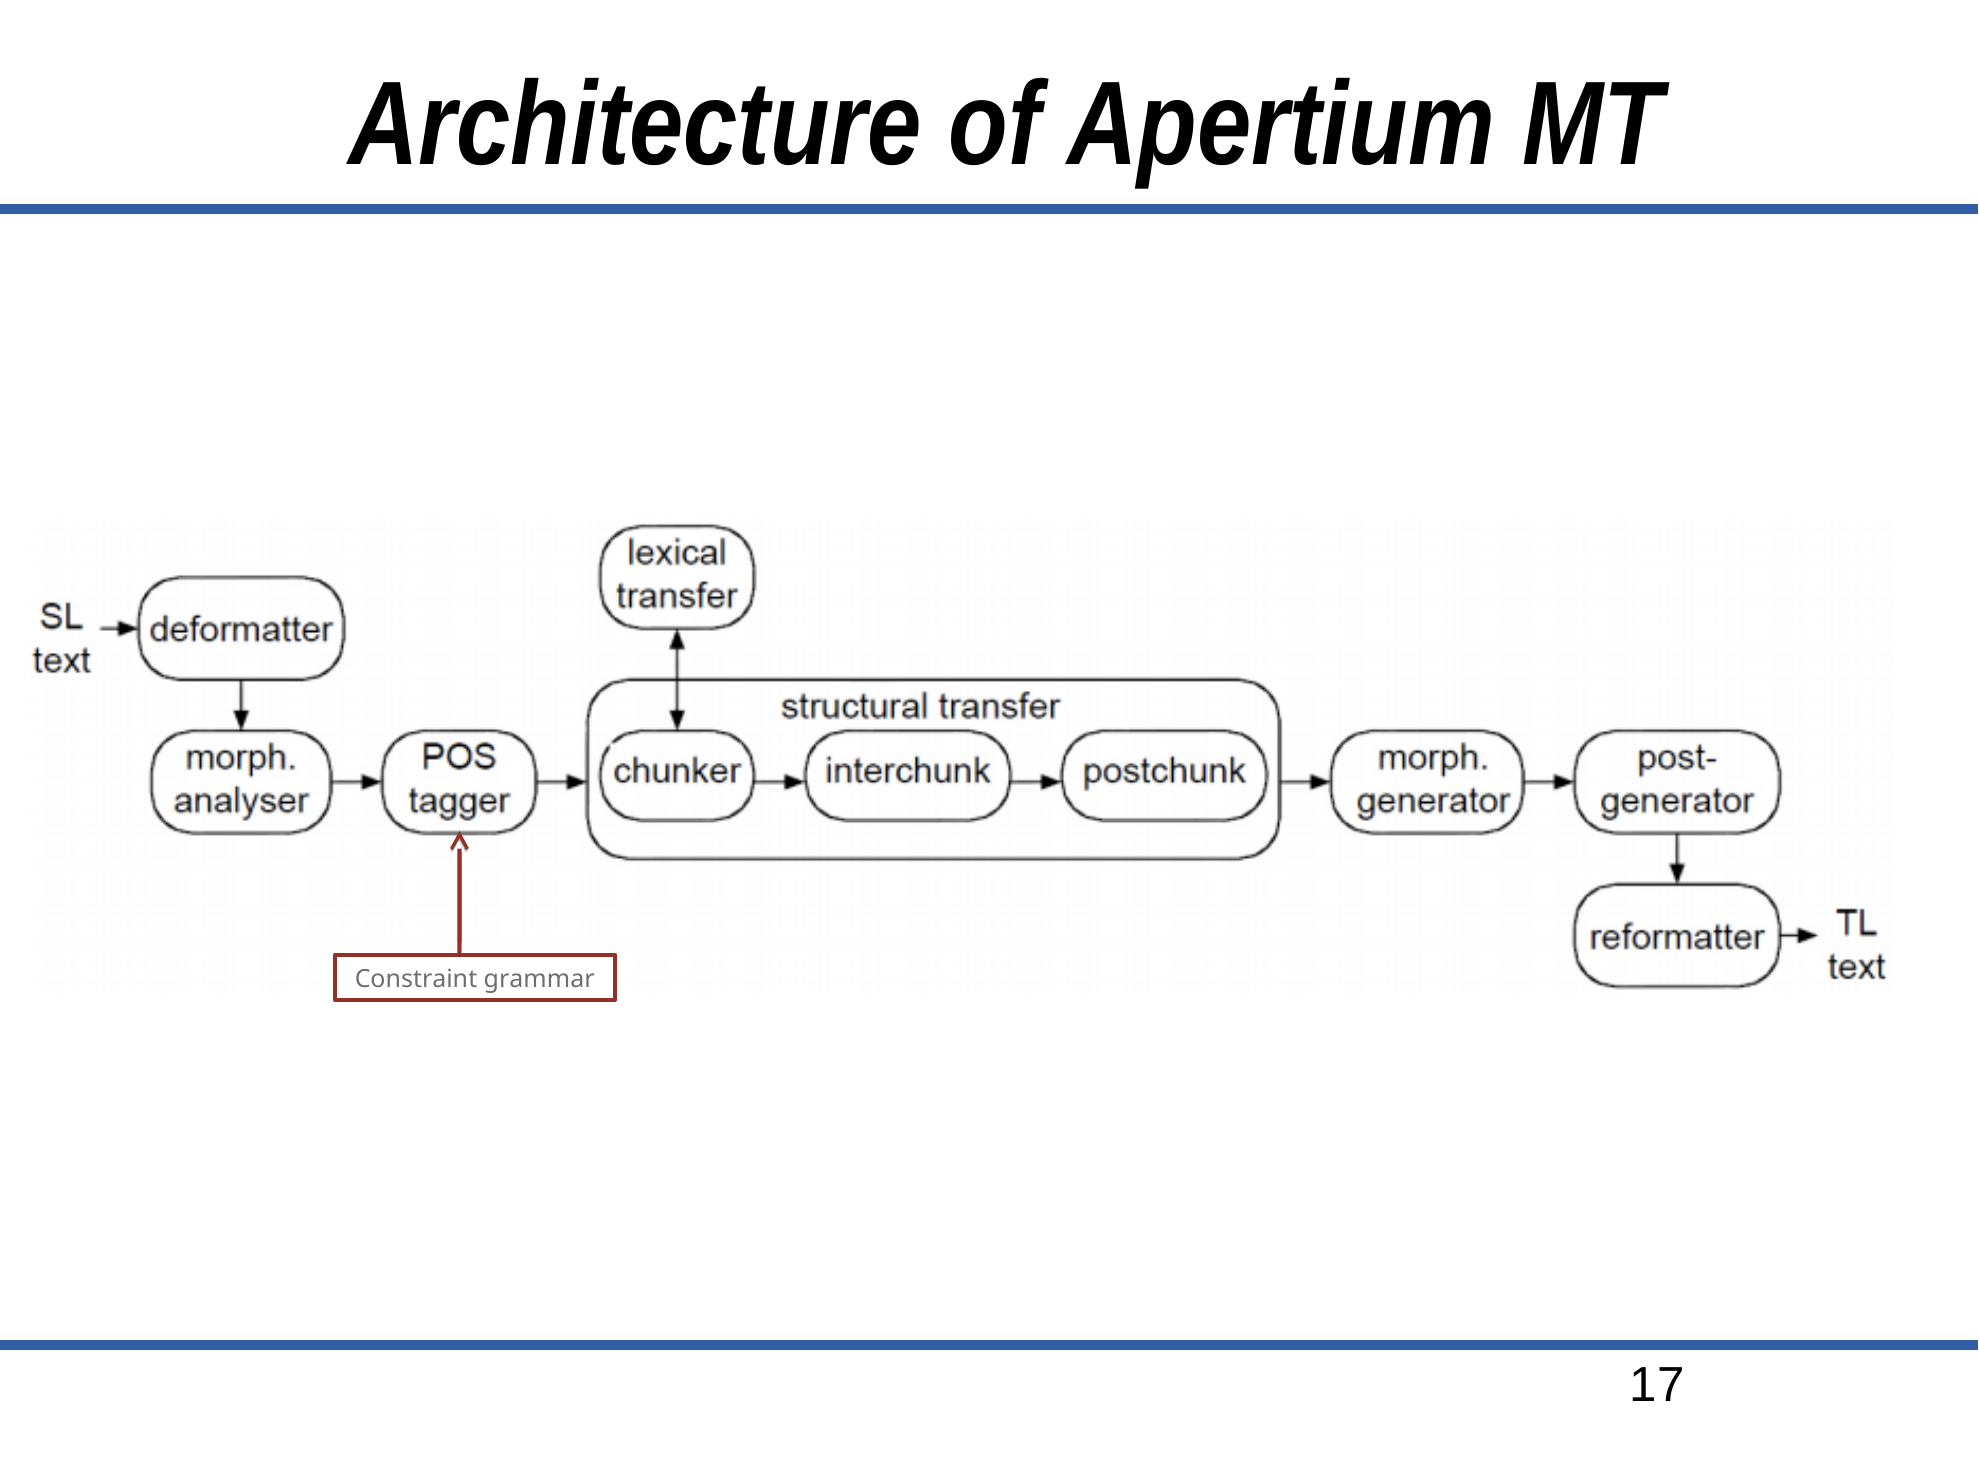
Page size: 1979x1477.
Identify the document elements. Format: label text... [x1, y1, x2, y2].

title Architecture of Apertium MT [0, 30, 1979, 203]
text_box Constraint grammar [334, 955, 616, 1000]
picture [1, 443, 1979, 1049]
